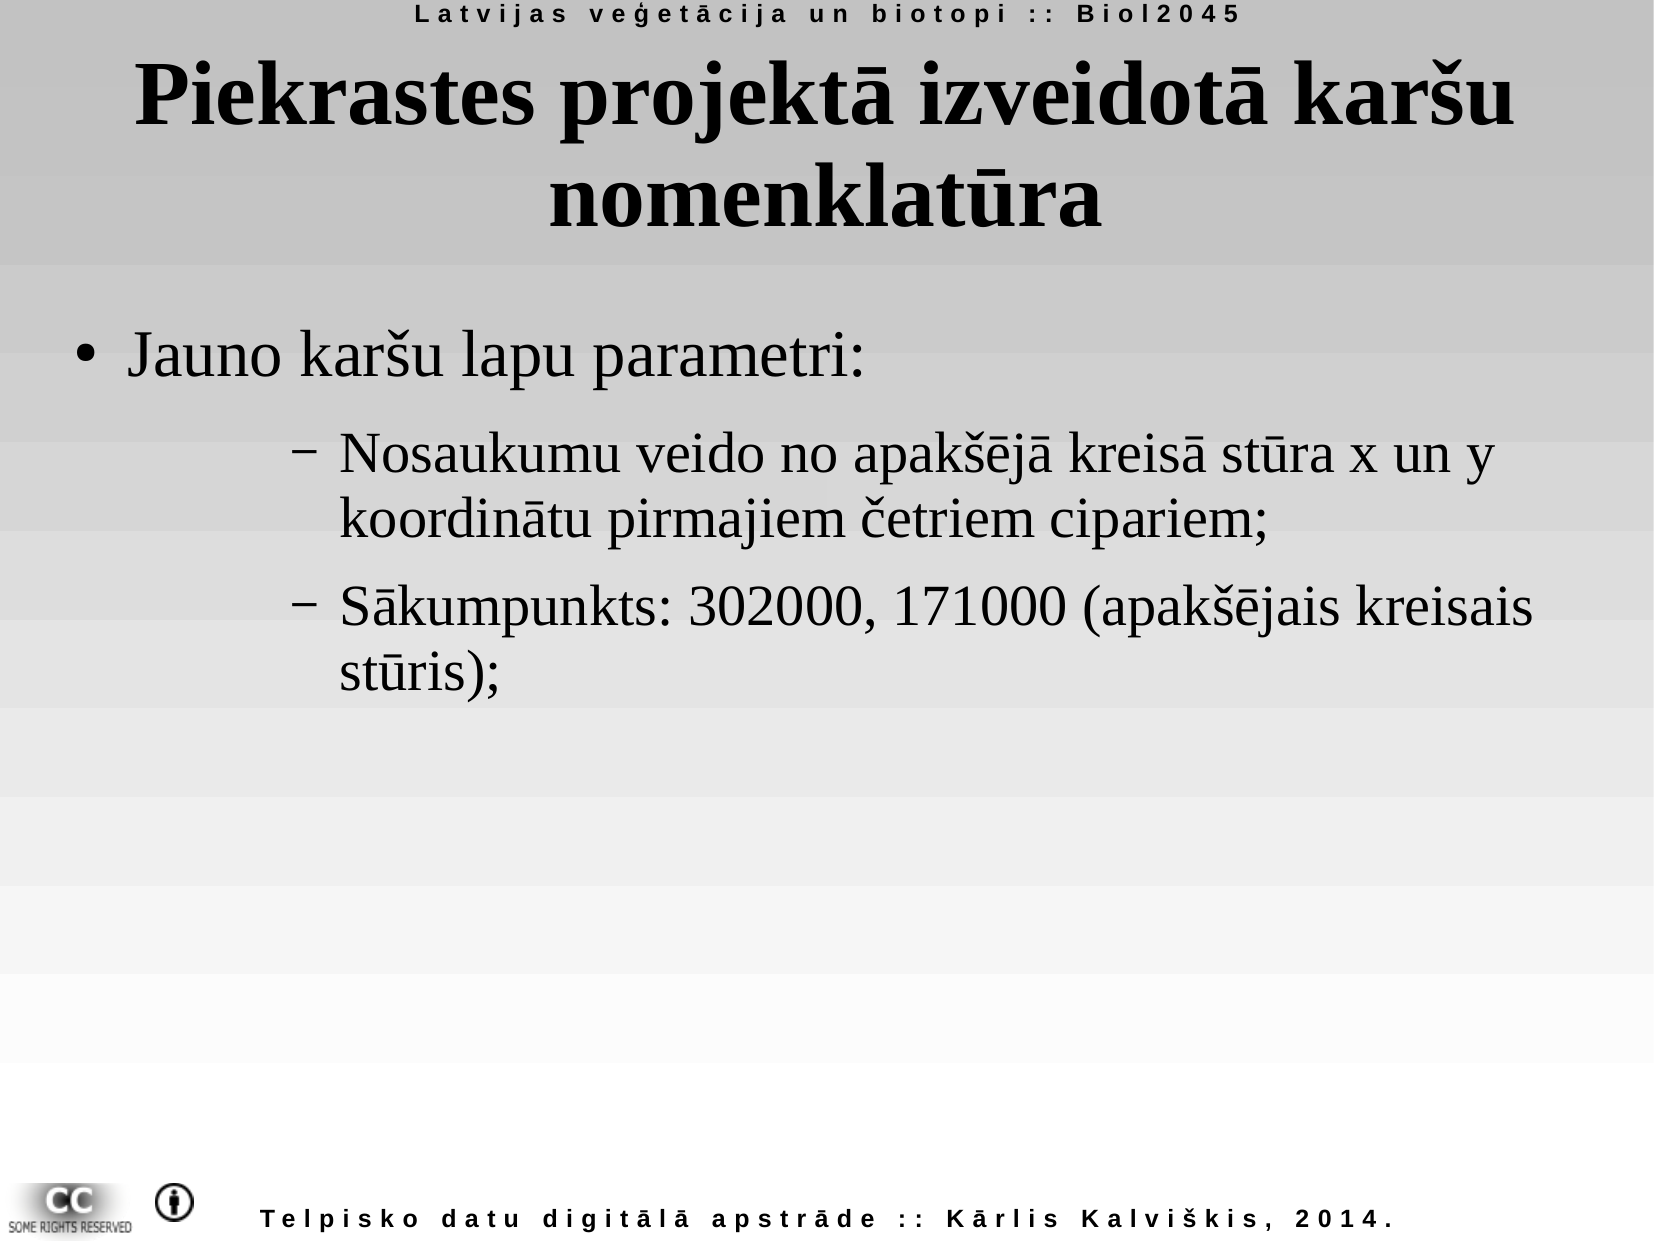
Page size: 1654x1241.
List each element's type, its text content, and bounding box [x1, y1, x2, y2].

picture [0, 287, 1654, 1241]
list Jauno karšu lapu parametri: Nosaukumu veido no apakšējā kreisā stūra x un y koordinātu pirmajiem četriem cipariem; Sākumpunkts: 302000, 171000 (apakšējais kreisais stūris); [56, 317, 1600, 1175]
title Piekrastes projektā izveidotā karšu nomenklatūra [0, 1, 1654, 287]
